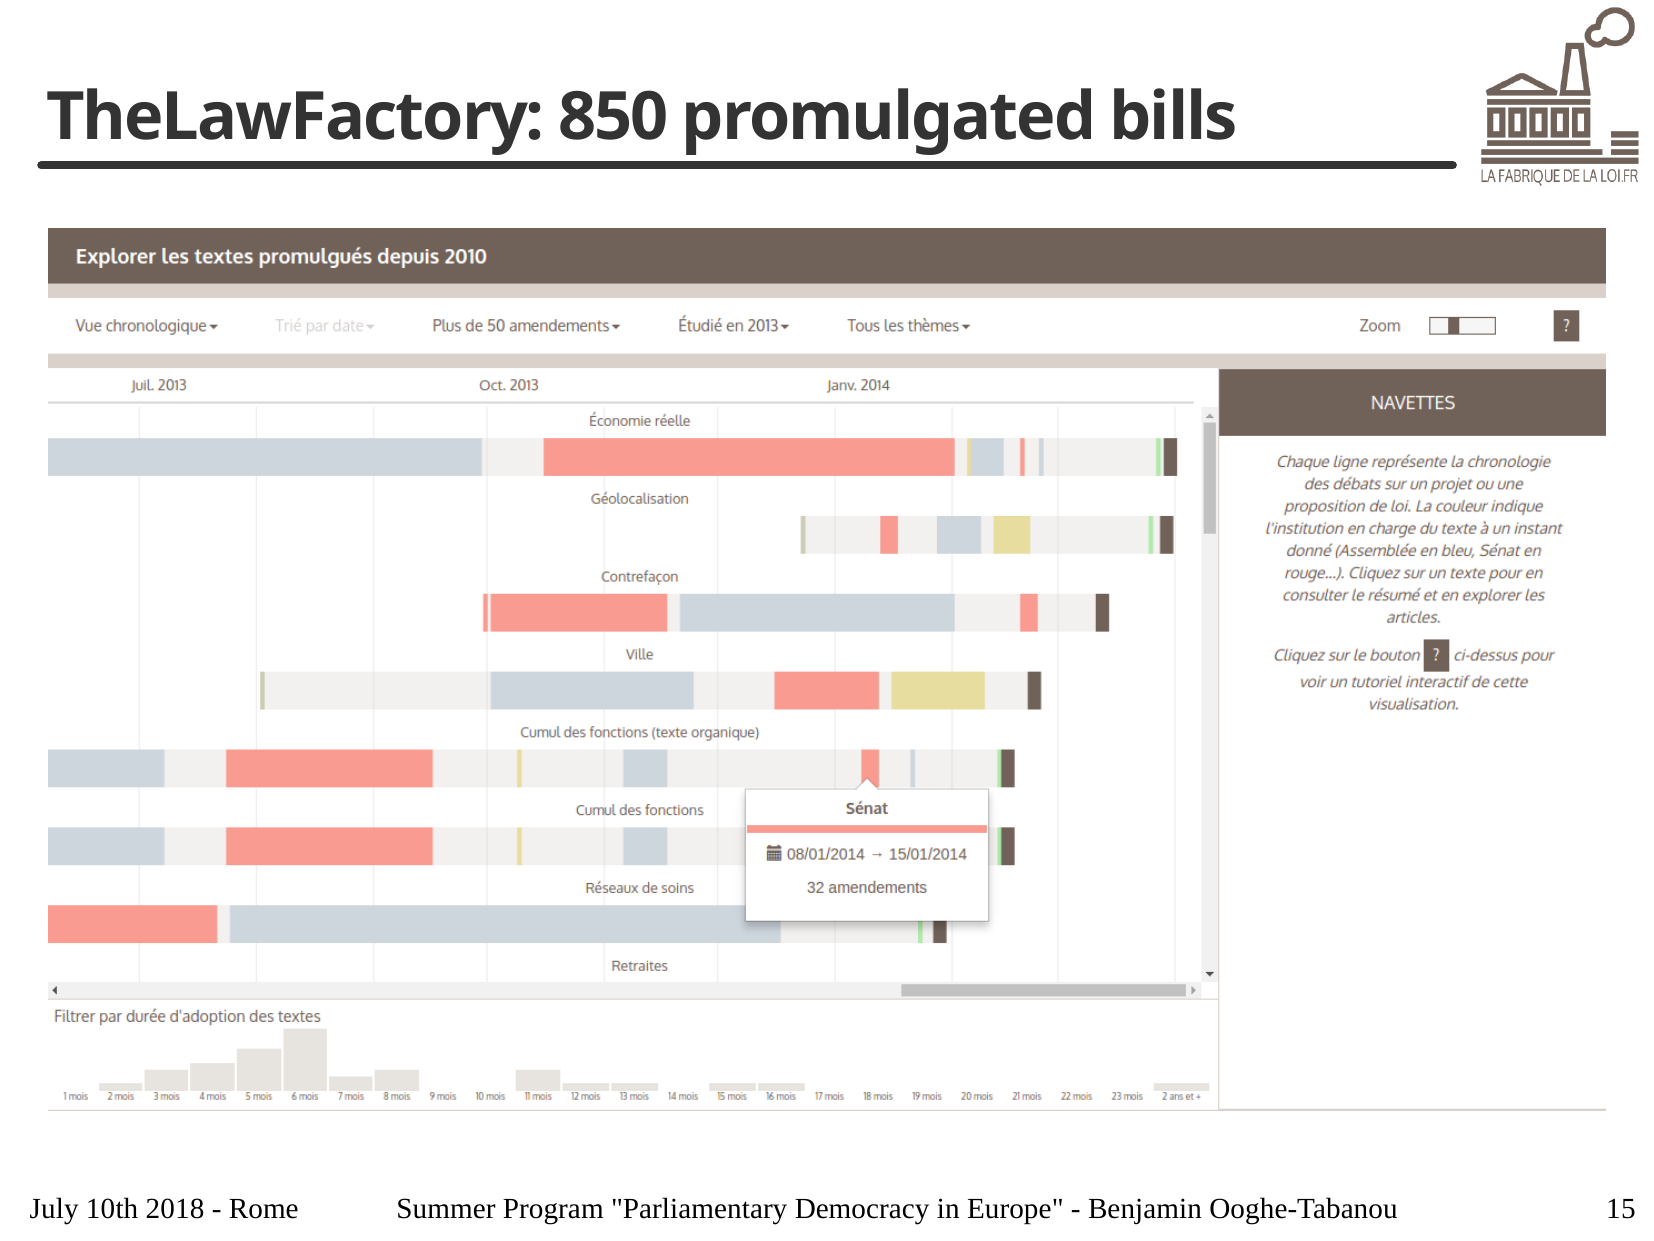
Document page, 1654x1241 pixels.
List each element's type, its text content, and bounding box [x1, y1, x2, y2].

picture [1464, 0, 1654, 189]
title TheLawFactory: 850 promulgated bills [29, 37, 1518, 189]
picture [48, 228, 1606, 1111]
